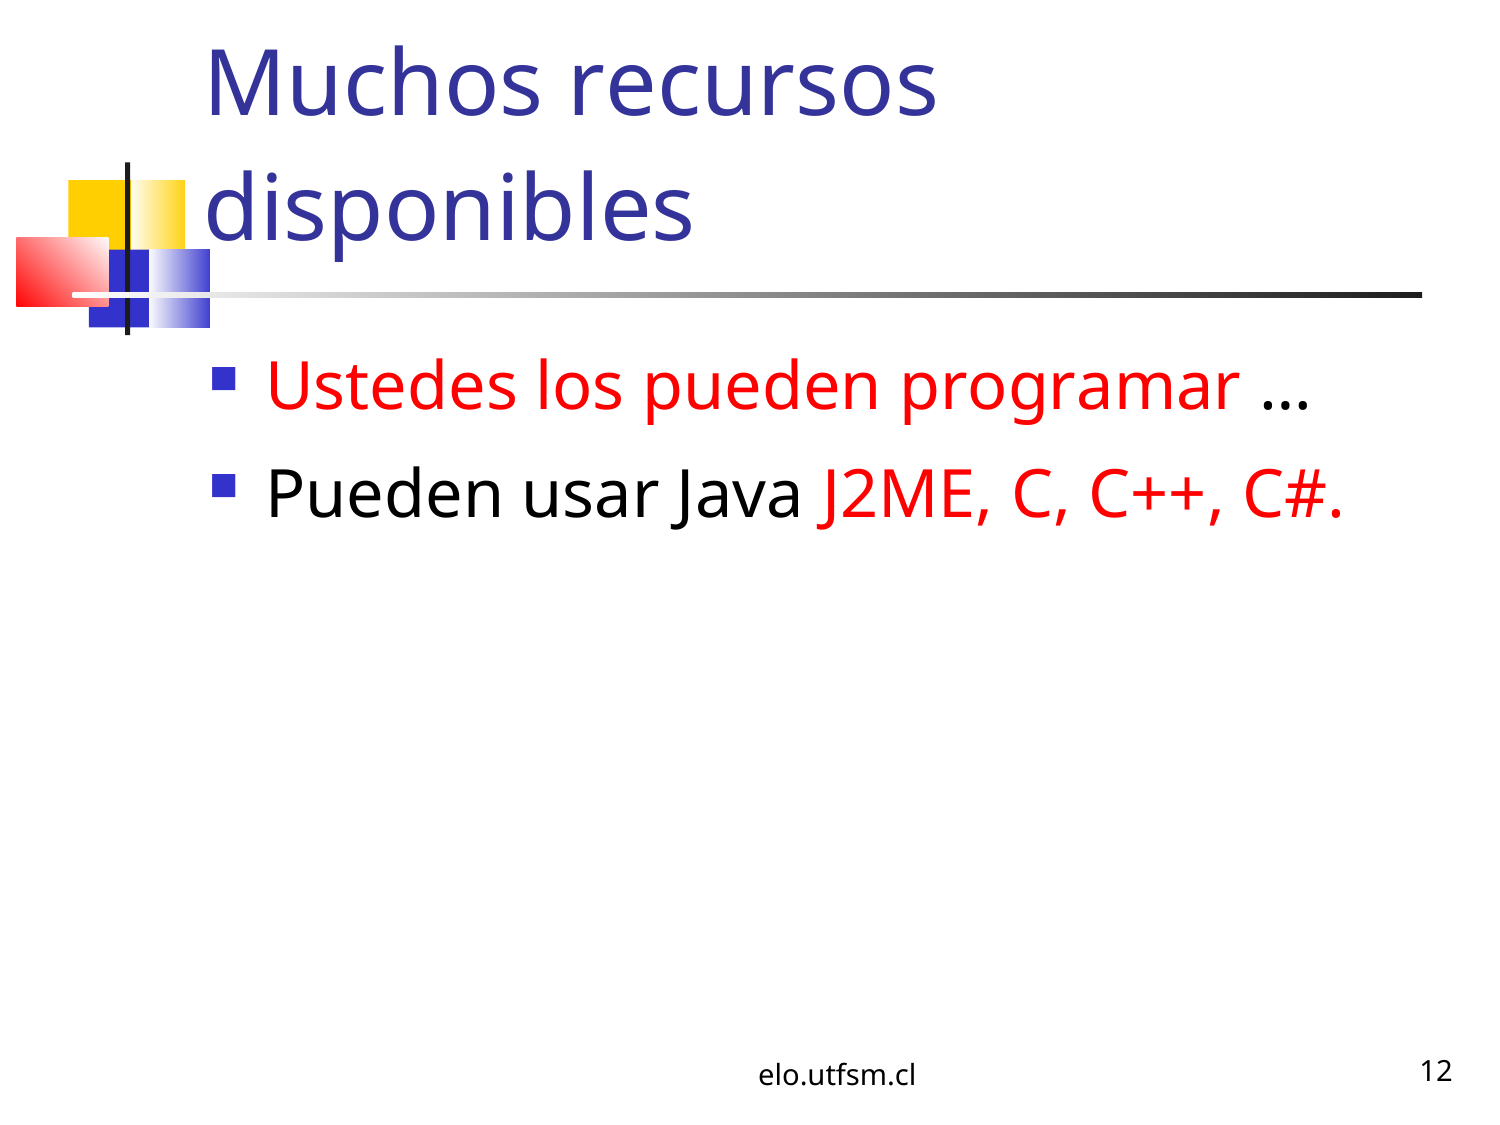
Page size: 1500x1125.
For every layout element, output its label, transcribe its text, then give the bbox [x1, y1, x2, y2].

text_box elo.utfsm.cl [599, 1024, 1075, 1100]
text_box 18 [1155, 1024, 1468, 1100]
list Ustedes los pueden programar … Pueden usar Java J2ME, C, C++, C#. [193, 331, 1469, 1007]
title Muchos recursos disponibles [188, 35, 1269, 276]
